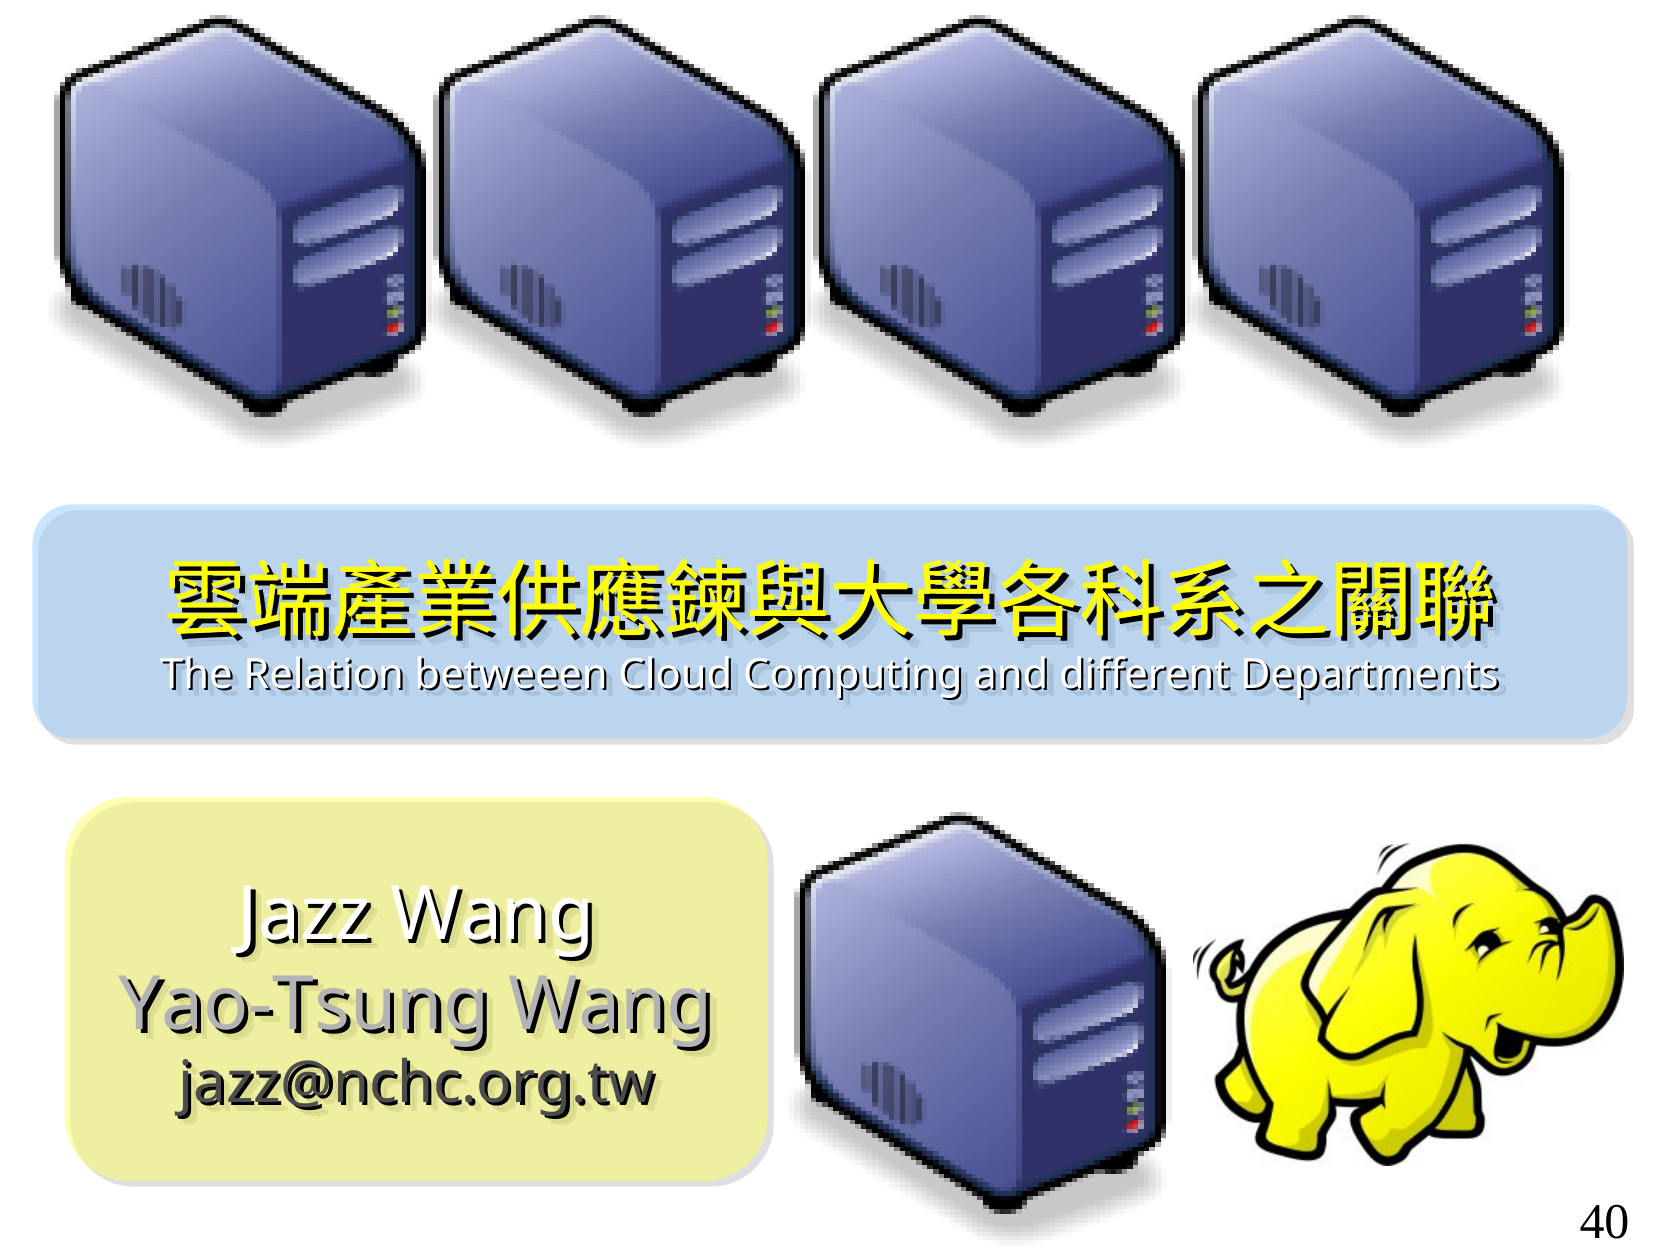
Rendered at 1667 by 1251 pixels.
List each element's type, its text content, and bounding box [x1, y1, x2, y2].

picture [767, 800, 1624, 1249]
picture [27, 2, 1609, 502]
text_box Jazz Wang Yao-Tsung Wang jazz@nchc.org.tw [64, 797, 767, 1182]
text_box 雲端產業供應鍊與大學各科系之關聯 The Relation betweeen Cloud Computing and different Departments [32, 504, 1628, 739]
